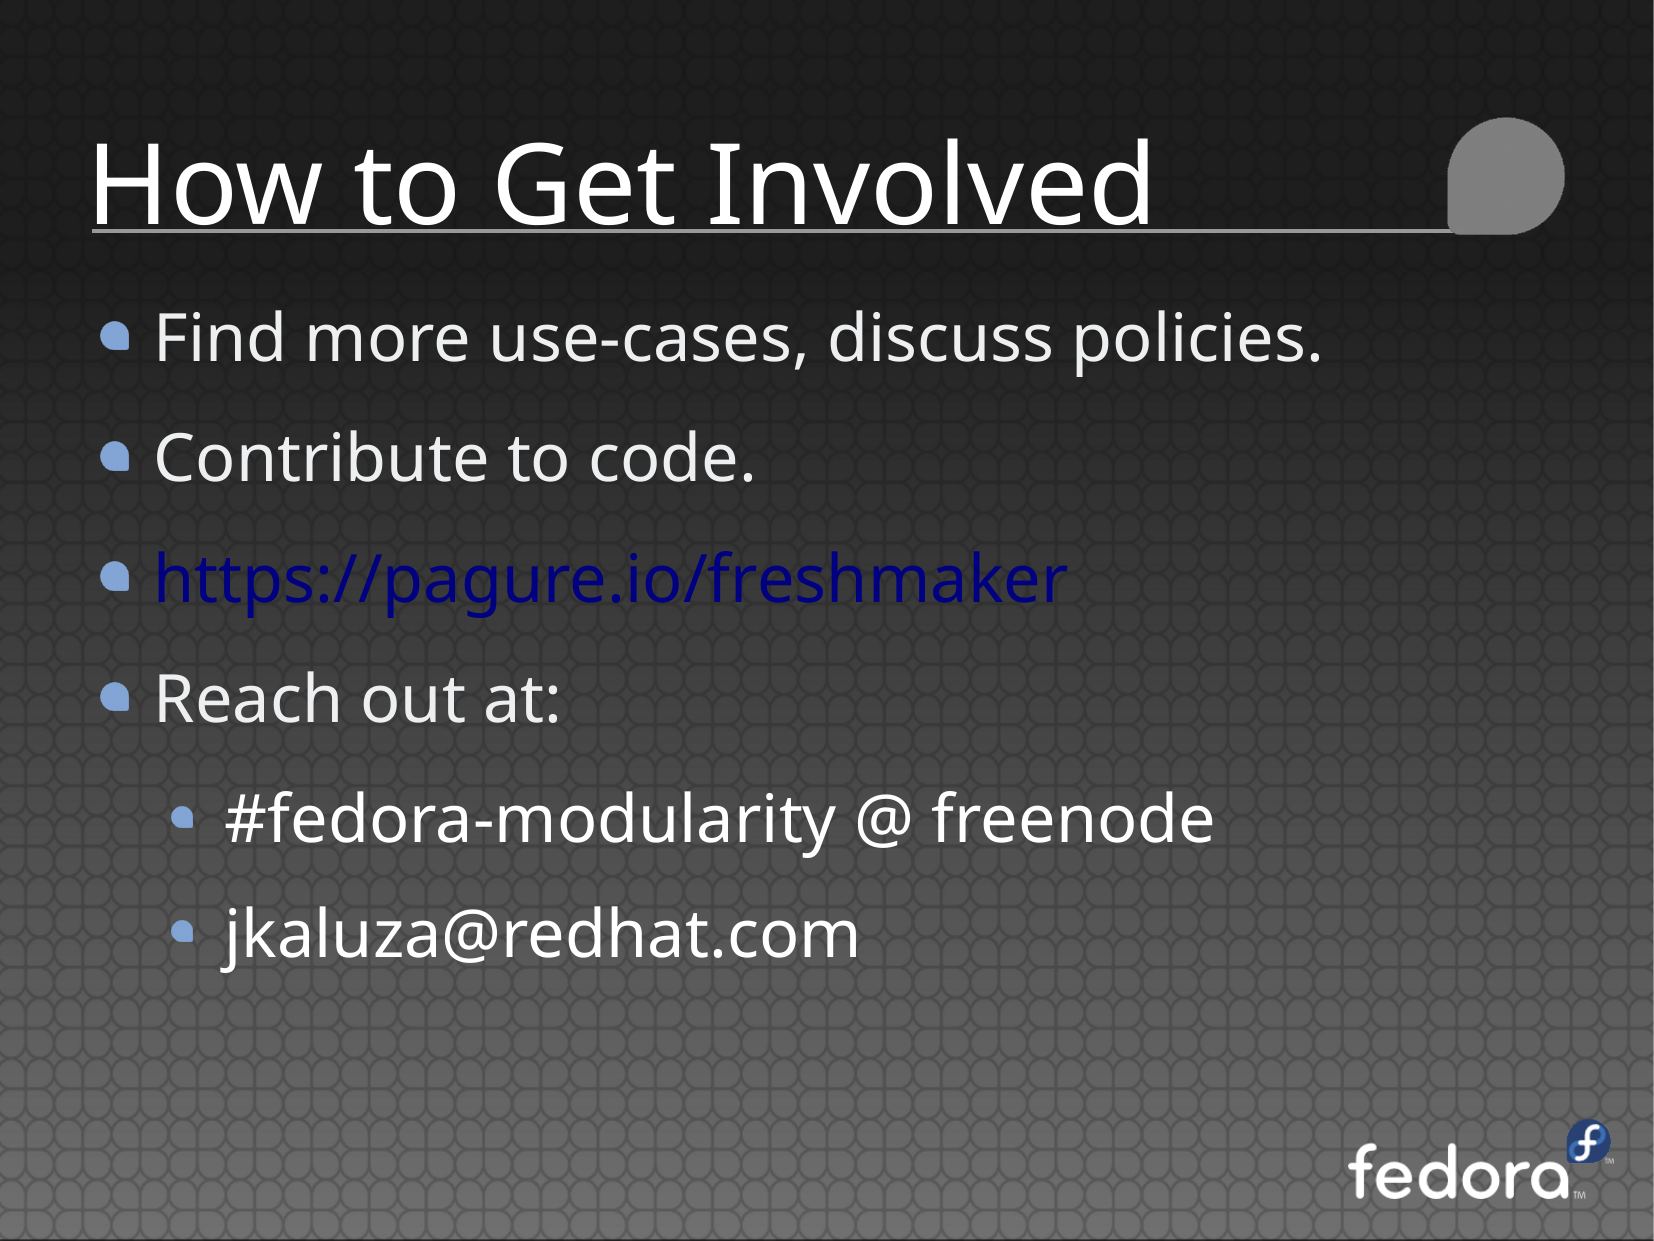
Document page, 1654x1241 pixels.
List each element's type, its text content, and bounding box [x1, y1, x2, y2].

list Find more use-cases, discuss policies. Contribute to code. https://pagure.io/freshmaker Reach out at: #fedora-modularity @ freenode jkaluza@redhat.com [82, 290, 1571, 1010]
picture [0, 0, 1654, 1241]
title How to Get Involved [86, 112, 1576, 249]
